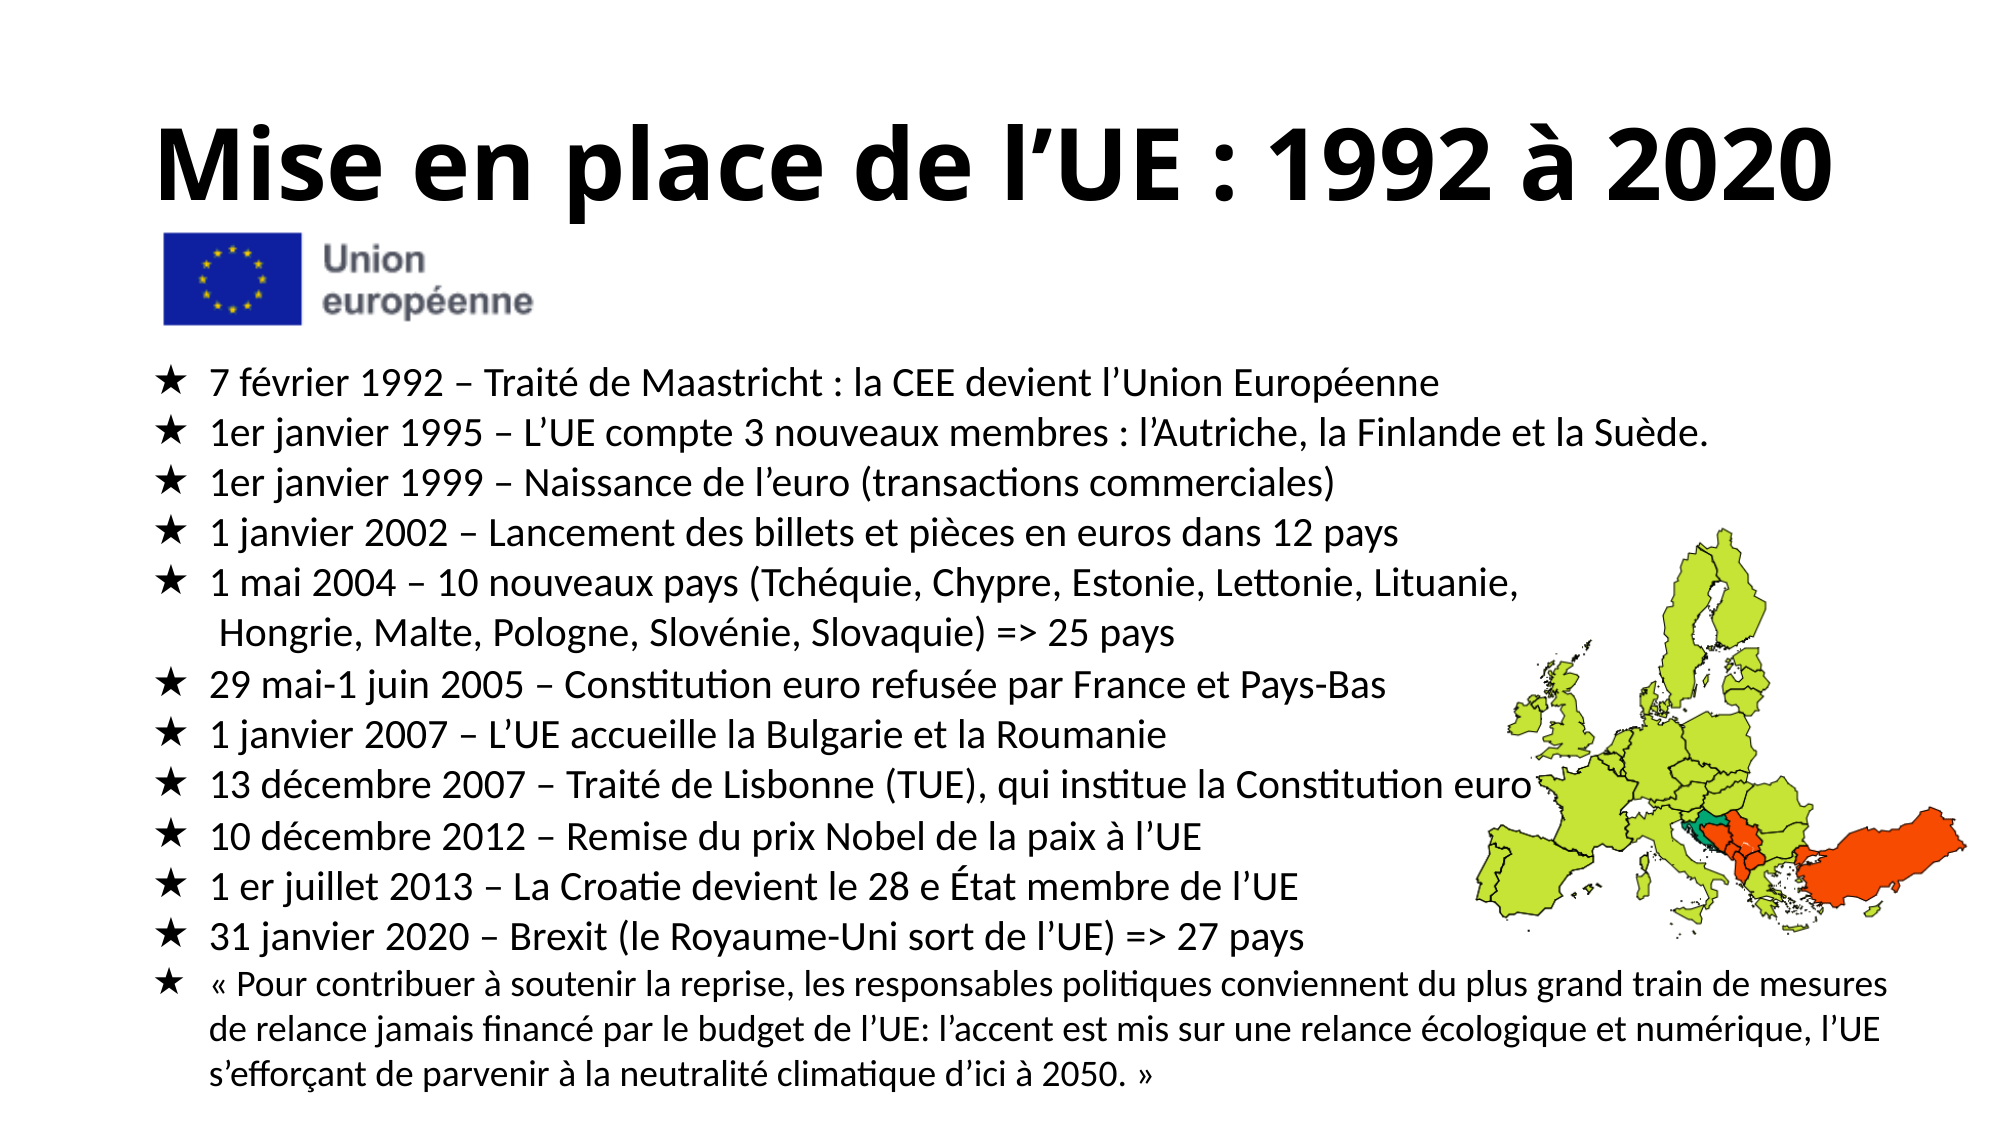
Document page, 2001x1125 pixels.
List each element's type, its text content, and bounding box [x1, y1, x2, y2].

text_box 1 er juillet 2013 – La Croatie devient le 28 e État membre de l’UE 31 janvier 2020 – Brexit (le Royaume-Uni sort de l’UE) => 27 pays « Pour contribuer à soutenir la reprise, les responsables politiques conviennent du plus grand train de mesures de relance jamais financé par le budget de l’UE: l’accent est mis sur une relance écologique et numérique, l’UE s’efforçant de parvenir à la neutralité climatique d’ici à 2050. » [137, 867, 1907, 1102]
text_box 29 mai-1 juin 2005 – Constitution euro refusée par France et Pays-Bas 1 janvier 2007 – L’UE accueille la Bulgarie et la Roumanie 13 décembre 2007 – Traité de Lisbonne (TUE), qui institue la Constitution euro [137, 649, 1563, 815]
picture [1457, 509, 1988, 942]
picture [137, 204, 555, 347]
text_box 10 décembre 2012 – Remise du prix Nobel de la paix à l’UE [137, 815, 1563, 867]
title Mise en place de l’UE : 1992 à 2020 [137, 59, 1988, 278]
text_box 7 février 1992 – Traité de Maastricht : la CEE devient l’Union Européenne 1er janvier 1995 – L’UE compte 3 nouveaux membres : l’Autriche, la Finlande et la Suède. 1er janvier 1999 – Naissance de l’euro (transactions commerciales) 1 janvier 2002 – Lancement des billets et pièces en euros dans 12 pays 1 mai 2004 – 10 nouveaux pays (Tchéquie, Chypre, Estonie, Lettonie, Lituanie, Hongrie, Malte, Pologne, Slovénie, Slovaquie) => 25 pays [137, 347, 1926, 663]
